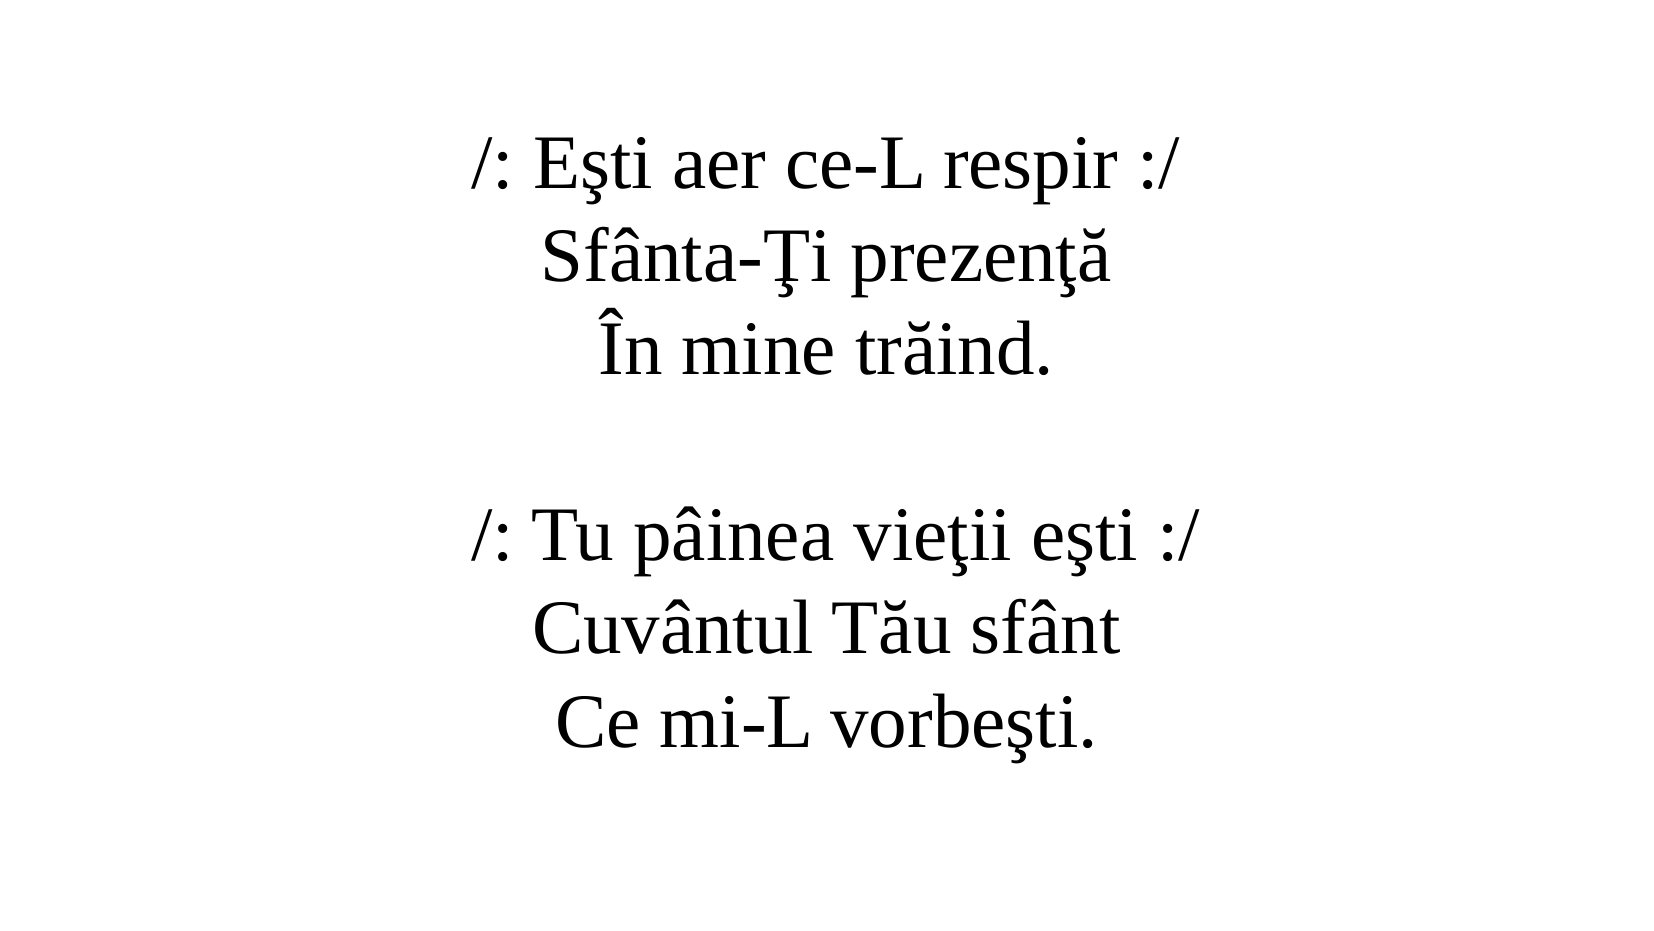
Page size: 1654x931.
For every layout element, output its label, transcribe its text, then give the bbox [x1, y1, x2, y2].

subtitle /: Eşti aer ce-L respir :/ Sfânta-Ţi prezenţă În mine trăind. /: Tu pâinea vieţii eşti :/ Cuvântul Tău sfânt Ce mi-L vorbeşti. [0, 103, 1654, 807]
